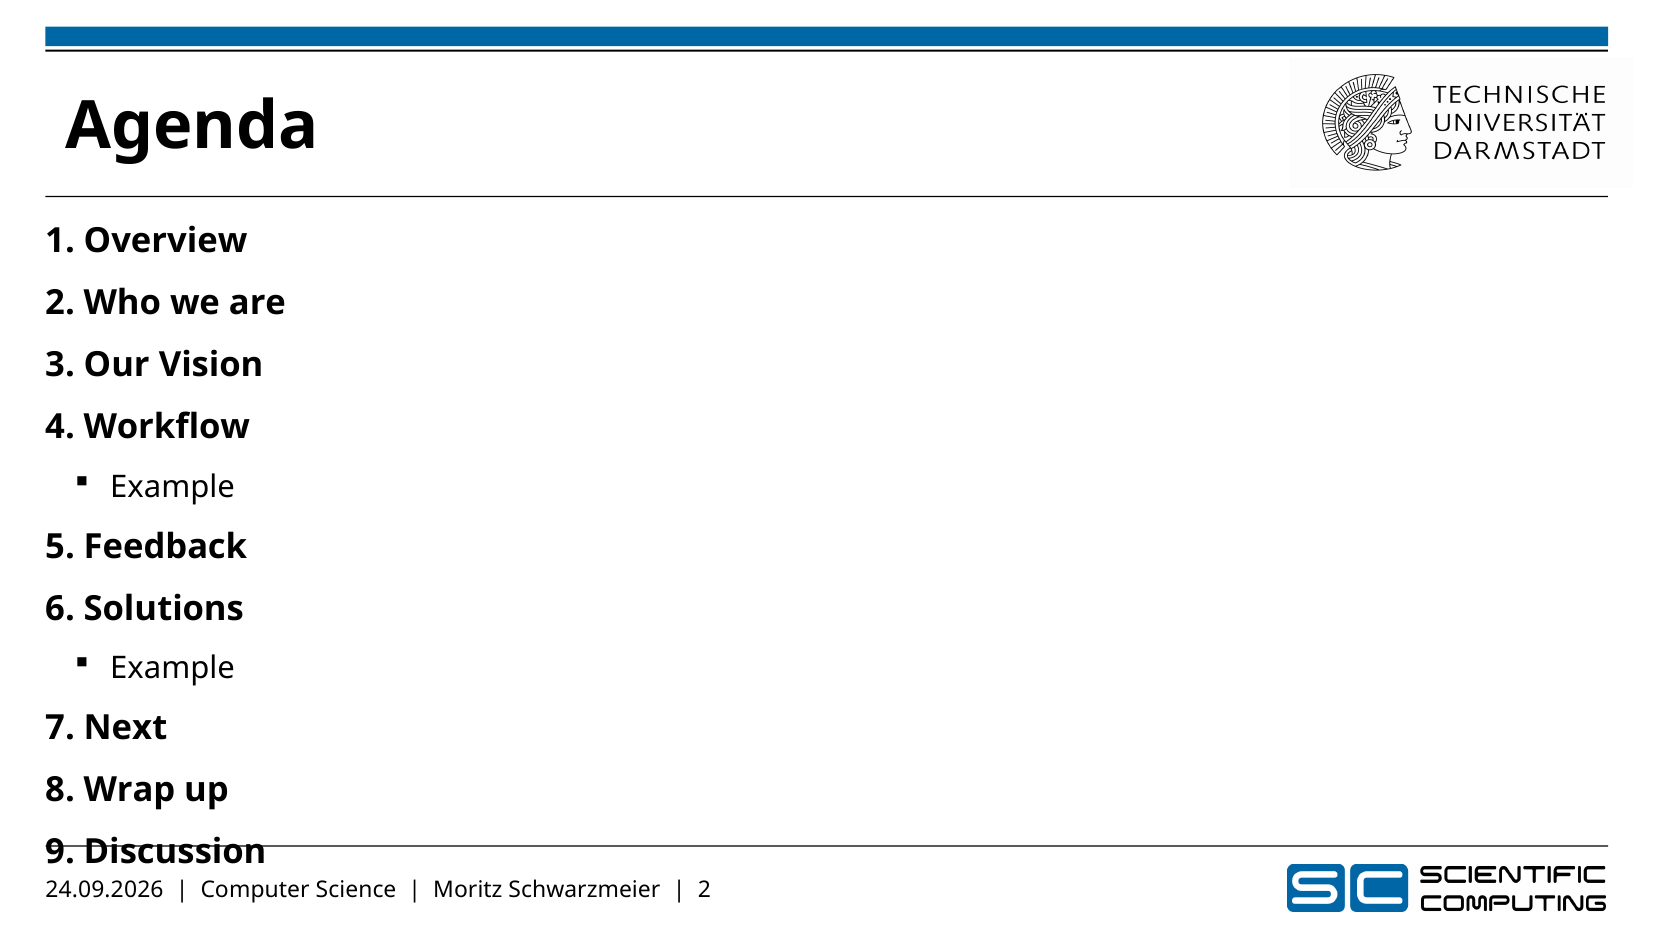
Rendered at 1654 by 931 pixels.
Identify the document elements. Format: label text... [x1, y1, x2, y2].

picture [1290, 57, 1633, 188]
picture [1287, 864, 1606, 912]
title Agenda [64, 65, 1309, 181]
list Overview Who we are Our Vision Workflow Example Feedback Solutions Example Next Wrap up Discussion [45, 215, 1608, 801]
